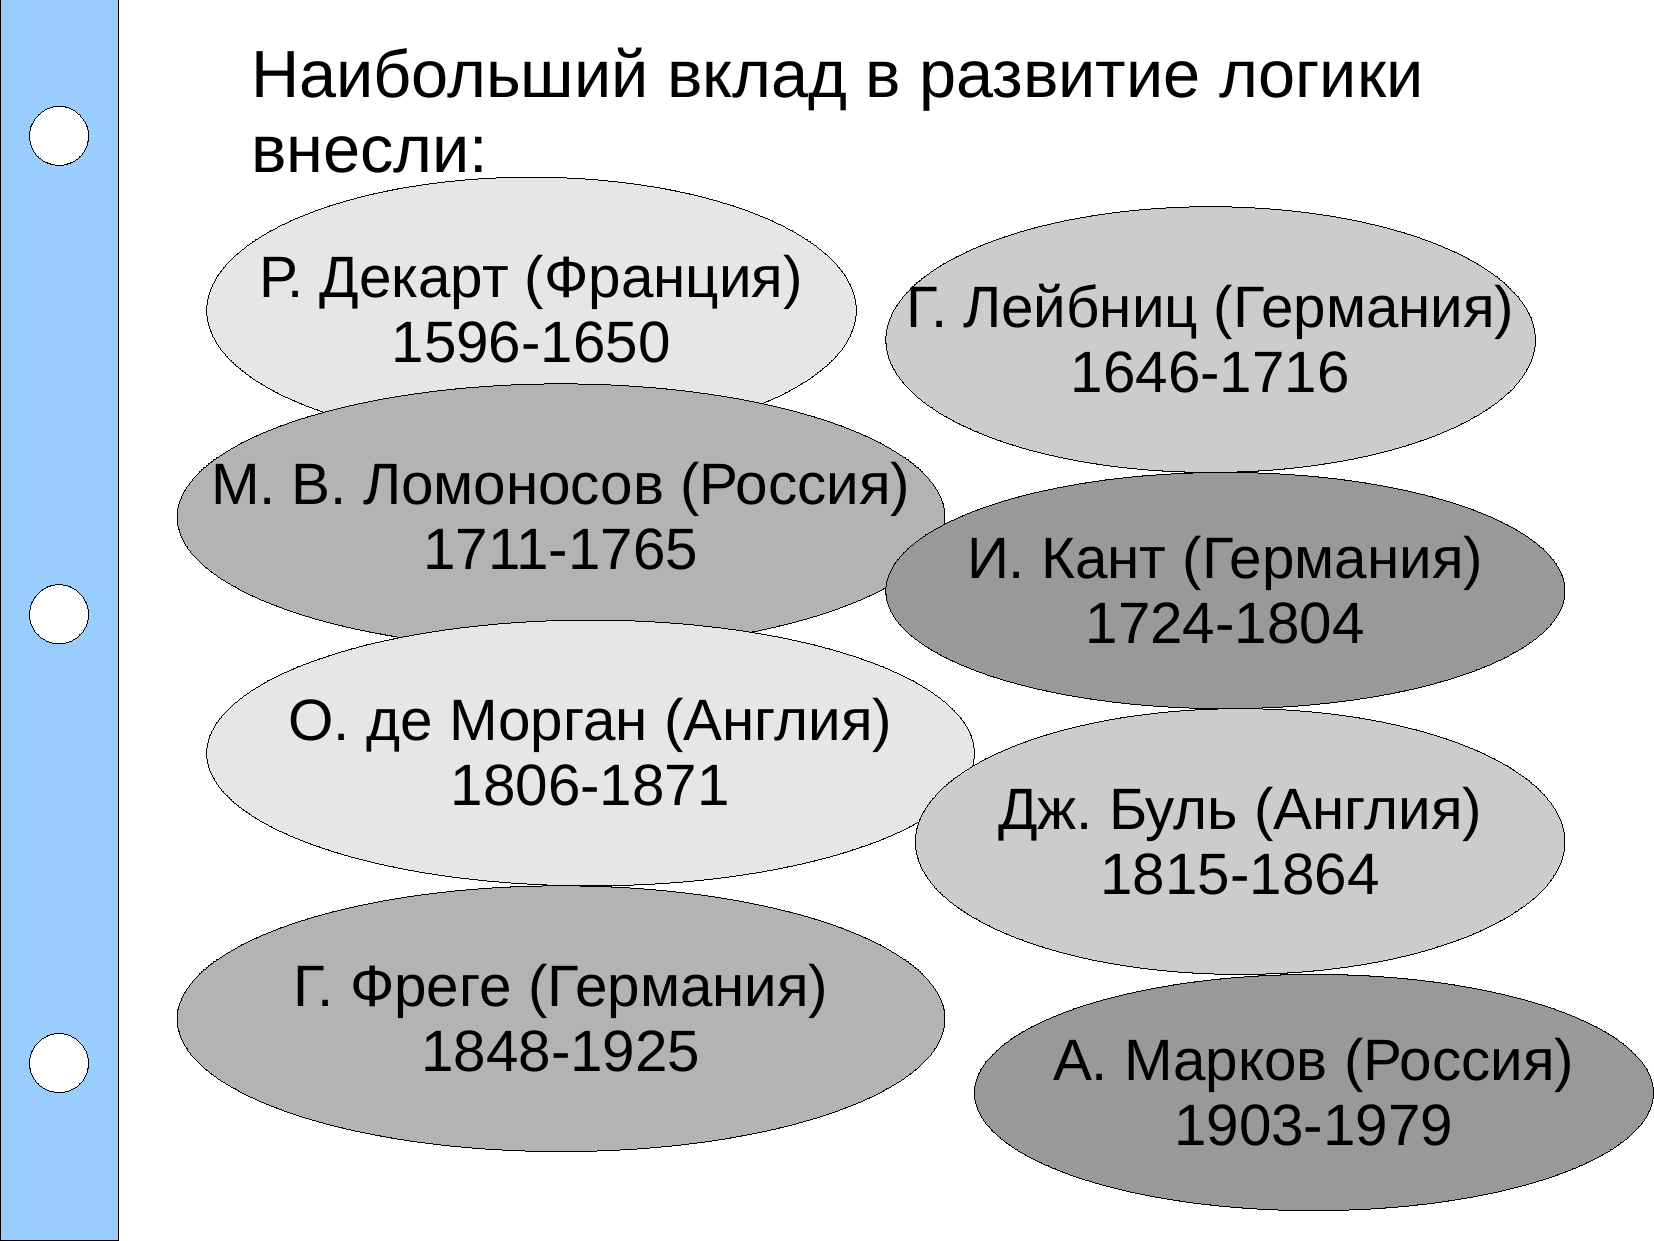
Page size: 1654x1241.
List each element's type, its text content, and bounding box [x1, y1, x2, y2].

text_box Наибольший вклад в развитие логики внесли: [236, 29, 1625, 194]
text_box Г. Лейбниц (Германия) 1646-1716 [885, 206, 1536, 473]
text_box М. В. Ломоносов (Россия) 1711-1765 [177, 383, 945, 637]
text_box Г. Фреге (Германия) 1848-1925 [177, 885, 945, 1152]
text_box И. Кант (Германия) 1724-1804 [885, 472, 1565, 709]
text_box А. Марков (Россия) 1903-1979 [974, 974, 1654, 1211]
text_box [0, 0, 119, 1241]
text_box Дж. Буль (Англия) 1815-1864 [915, 708, 1565, 975]
text_box О. де Морган (Англия) 1806-1871 [206, 620, 975, 886]
text_box Р. Декарт (Франция) 1596-1650 [206, 177, 857, 412]
